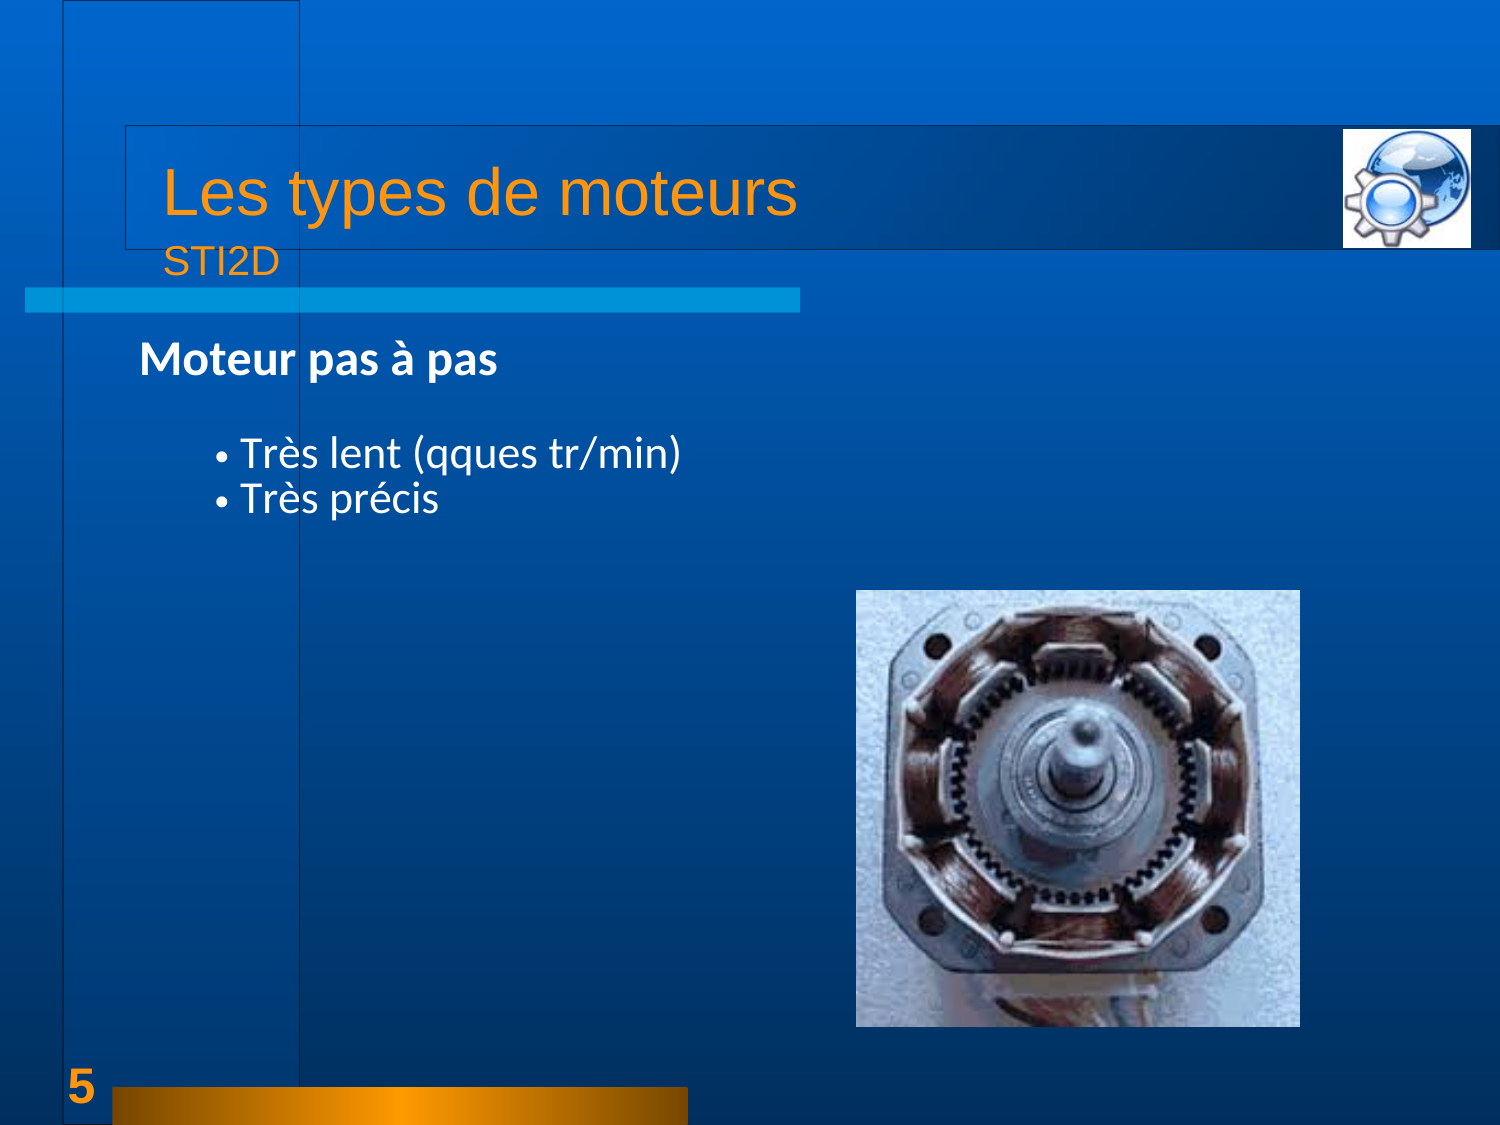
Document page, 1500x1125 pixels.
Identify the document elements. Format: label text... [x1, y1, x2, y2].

text_box Moteur pas à pas Très lent (qques tr/min) Très précis [124, 330, 857, 742]
picture [1343, 129, 1471, 248]
picture [856, 590, 1300, 1027]
